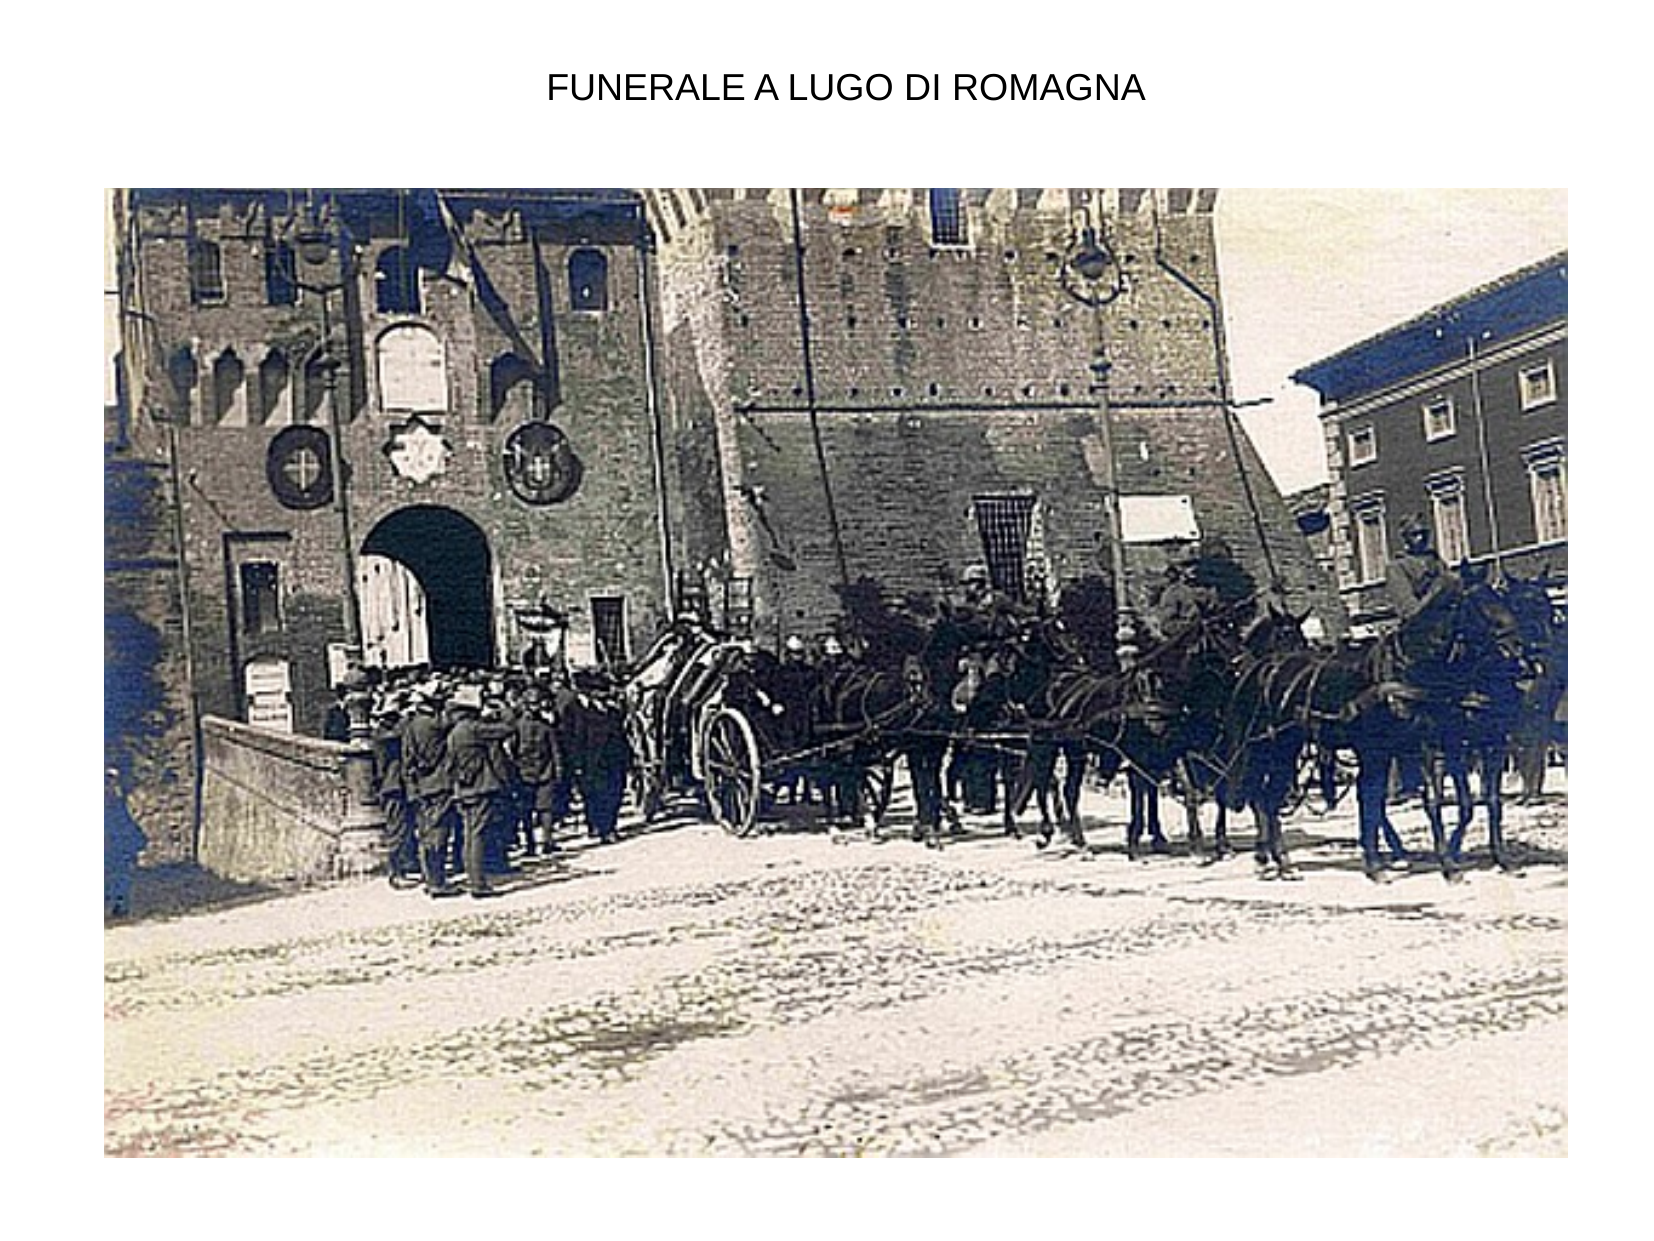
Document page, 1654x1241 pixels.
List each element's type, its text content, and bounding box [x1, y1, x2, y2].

text_box FUNERALE A LUGO DI ROMAGNA [531, 59, 1445, 116]
picture [104, 188, 1568, 1158]
